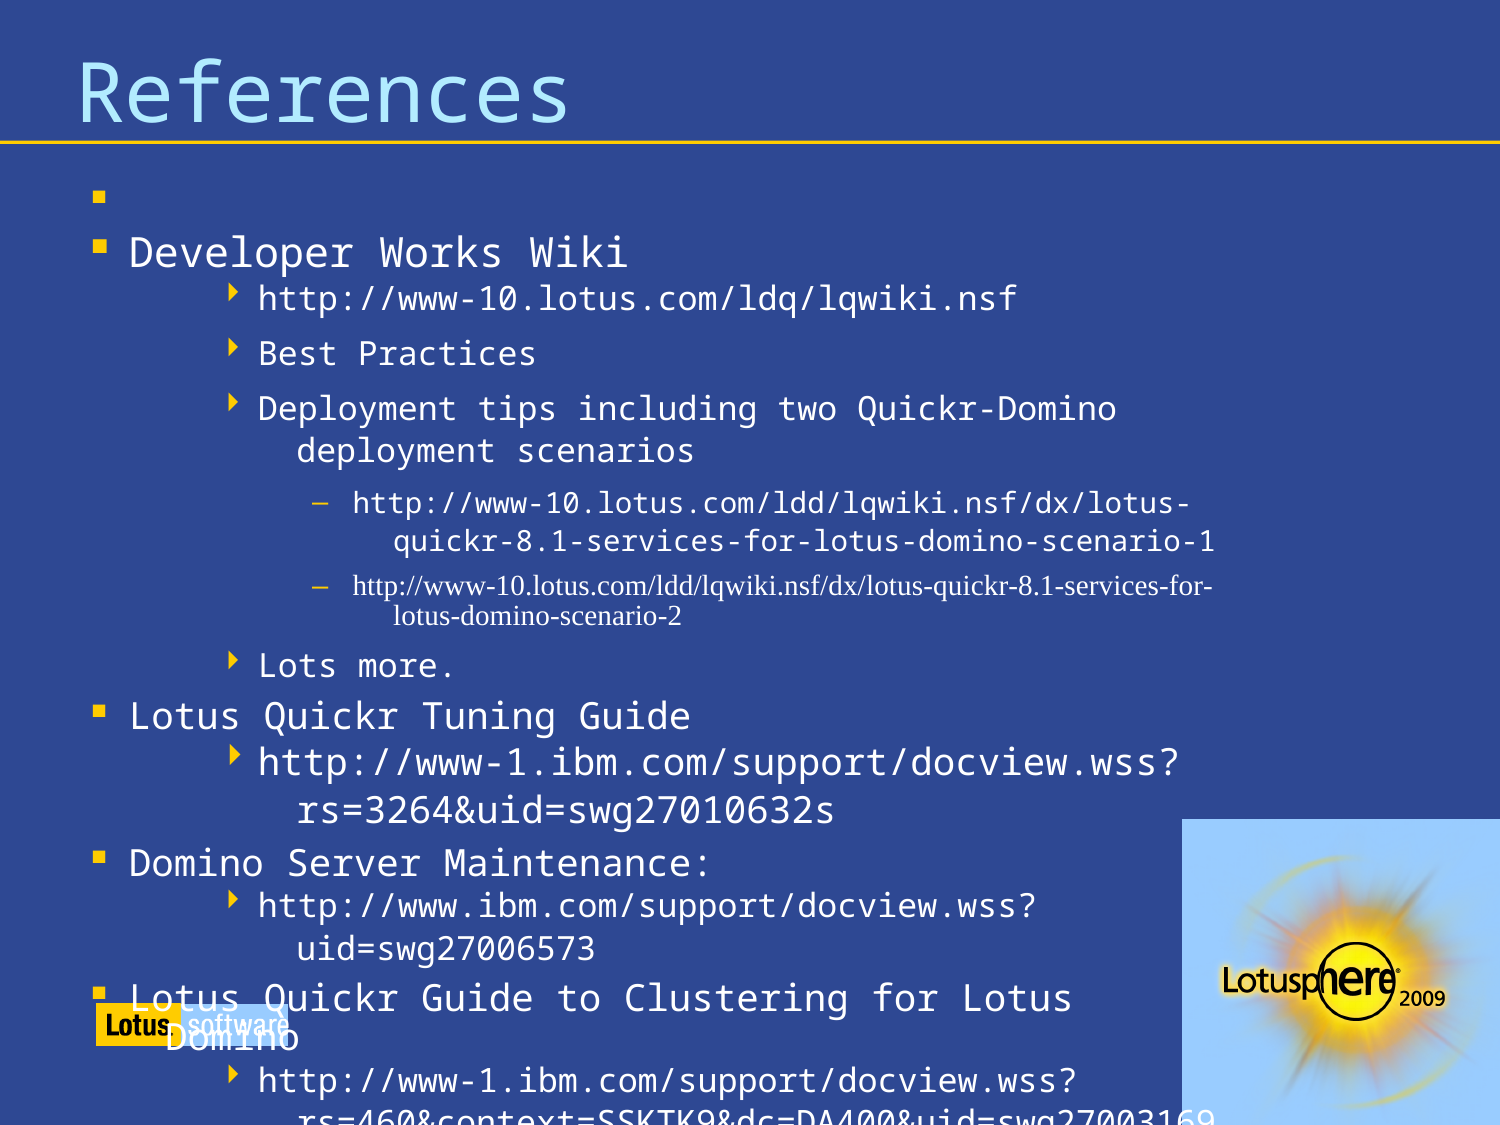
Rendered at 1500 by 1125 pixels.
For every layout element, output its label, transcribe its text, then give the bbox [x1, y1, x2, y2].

list Developer Works Wiki http://www-10.lotus.com/ldq/lqwiki.nsf Best Practices Deployment tips including two Quickr-Domino deployment scenarios http://www-10.lotus.com/ldd/lqwiki.nsf/dx/lotus-quickr-8.1-services-for-lotus-domino-scenario-1 http://www-10.lotus.com/ldd/lqwiki.nsf/dx/lotus-quickr-8.1-services-for-lotus-domino-scenario-2 Lots more. Lotus Quickr Tuning Guide http://www-1.ibm.com/support/docview.wss?rs=3264&uid=swg27010632s Domino Server Maintenance: http://www.ibm.com/support/docview.wss?uid=swg27006573 Lotus Quickr Guide to Clustering for Lotus Domino http://www-1.ibm.com/support/docview.wss?rs=460&context=SSKTK9&dc=DA400&uid=swg27003169&loc=en_US&cs=UTF-8&lang=en&rss=ct460lotus [75, 165, 1238, 1017]
picture [1200, 1112, 1210, 1123]
picture [215, 1032, 220, 1046]
picture [1181, 818, 1500, 1125]
picture [223, 1033, 228, 1046]
title References [75, 45, 1426, 139]
picture [282, 1032, 289, 1046]
picture [96, 1017, 289, 1046]
picture [192, 1032, 204, 1046]
picture [171, 1026, 182, 1046]
picture [261, 1032, 271, 1046]
